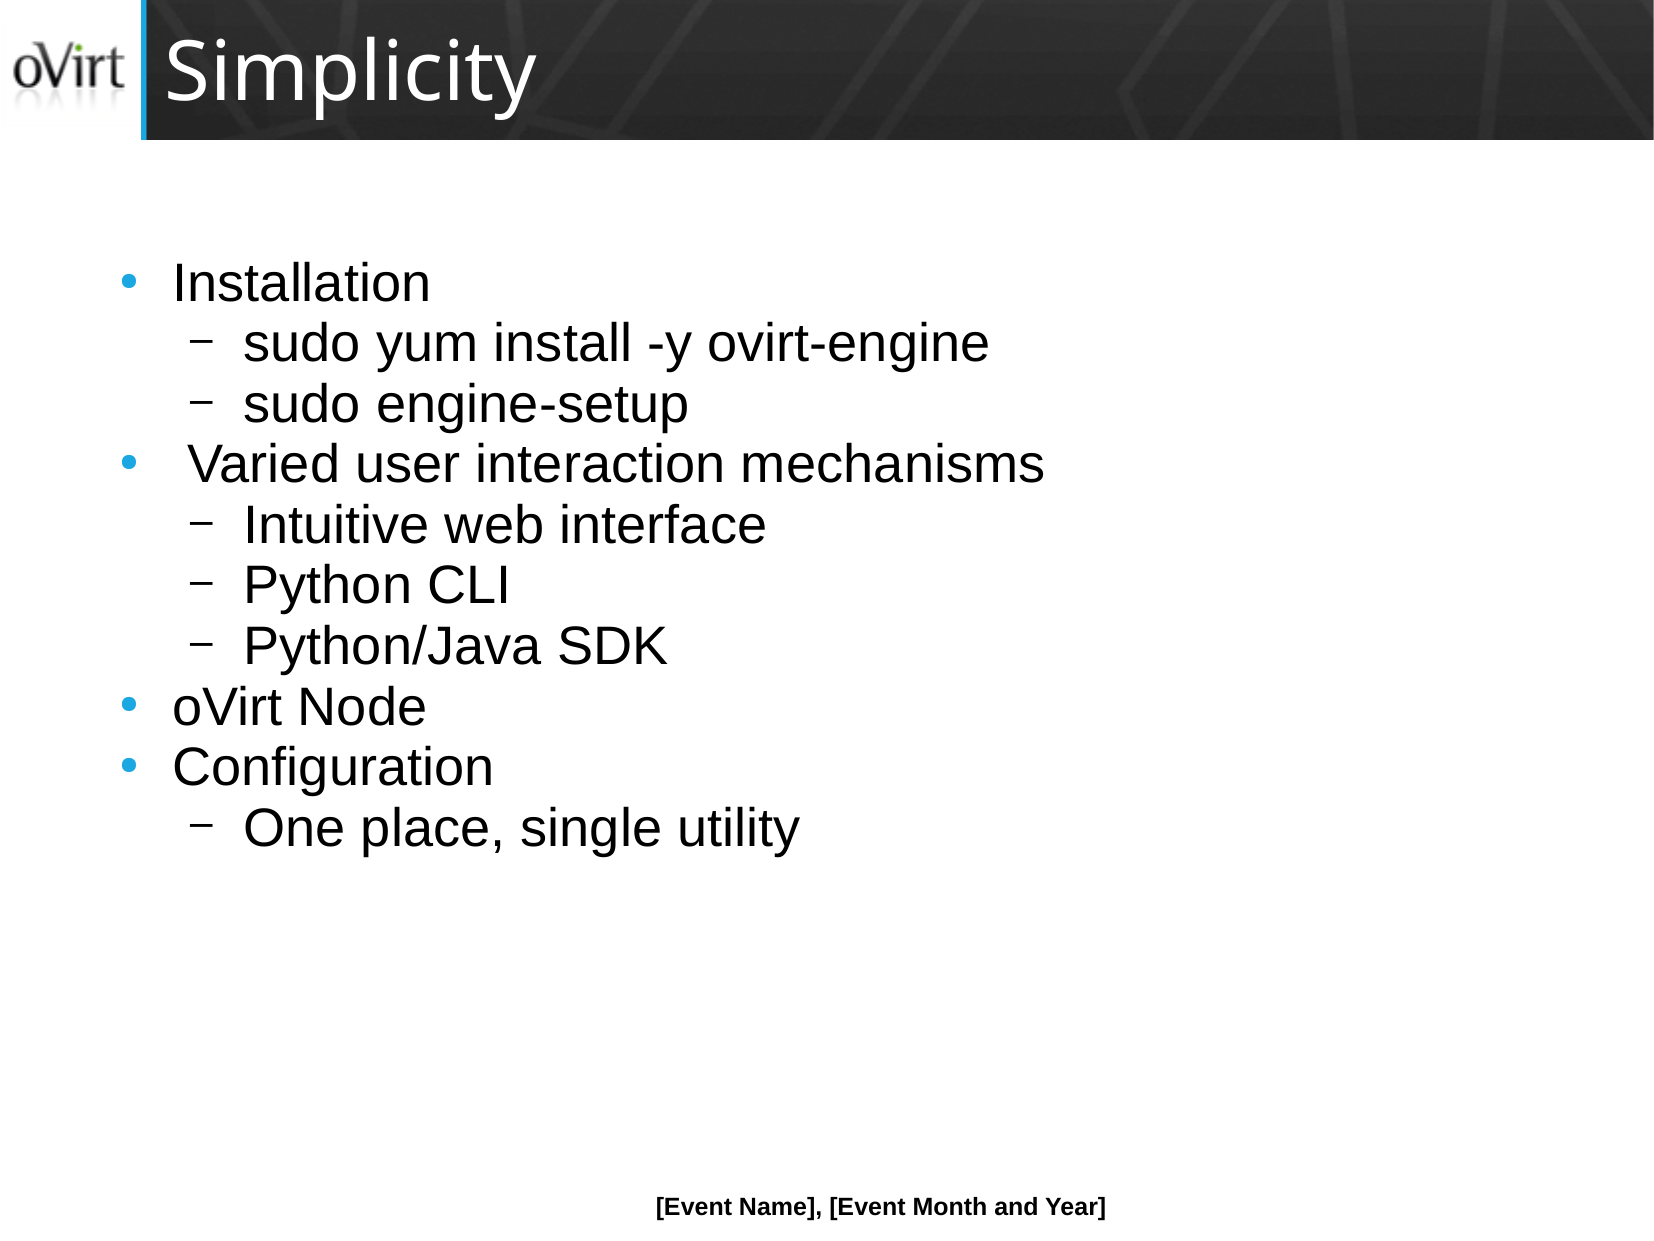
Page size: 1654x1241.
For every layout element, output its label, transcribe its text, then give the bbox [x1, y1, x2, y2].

picture [0, 0, 1654, 140]
text_box Installation sudo yum install -y ovirt-engine sudo engine-setup Varied user interaction mechanisms Intuitive web interface Python CLI Python/Java SDK oVirt Node Configuration One place, single utility [86, 244, 1576, 1126]
title Simplicity [164, 18, 1653, 119]
